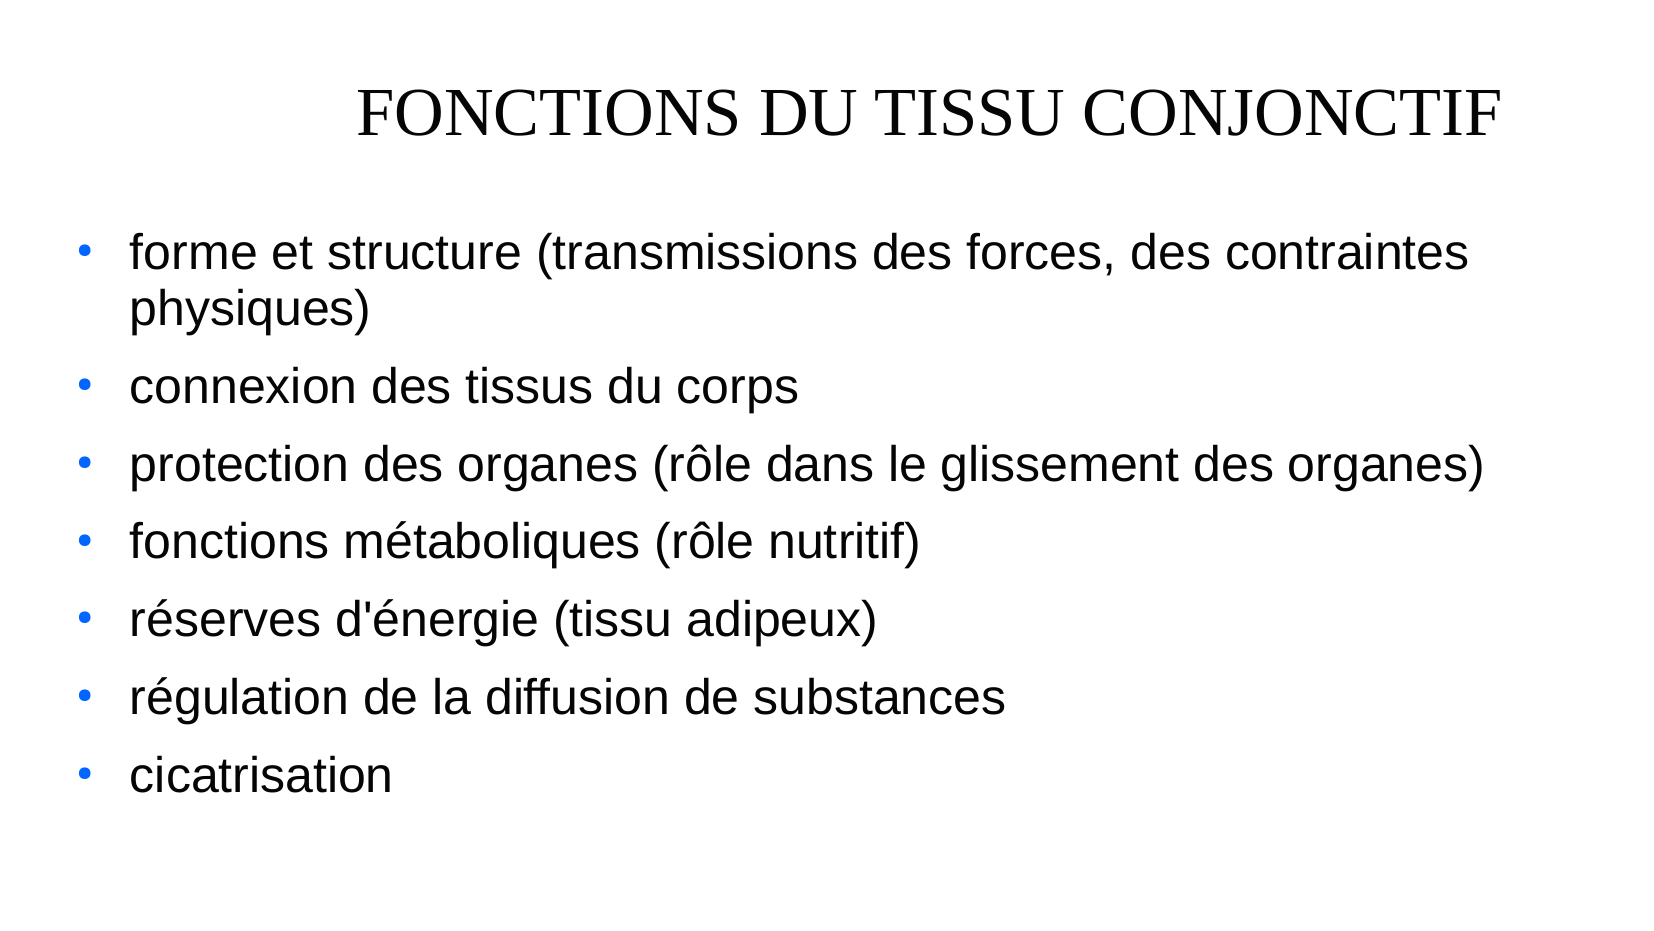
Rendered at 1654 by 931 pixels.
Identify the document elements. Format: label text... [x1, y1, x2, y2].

title FONCTIONS DU TISSU CONJONCTIF [265, 35, 1595, 189]
list forme et structure (transmissions des forces, des contraintes physiques) connexion des tissus du corps protection des organes (rôle dans le glissement des organes) fonctions métaboliques (rôle nutritif) réserves d'énergie (tissu adipeux) régulation de la diffusion de substances cicatrisation [59, 224, 1595, 886]
